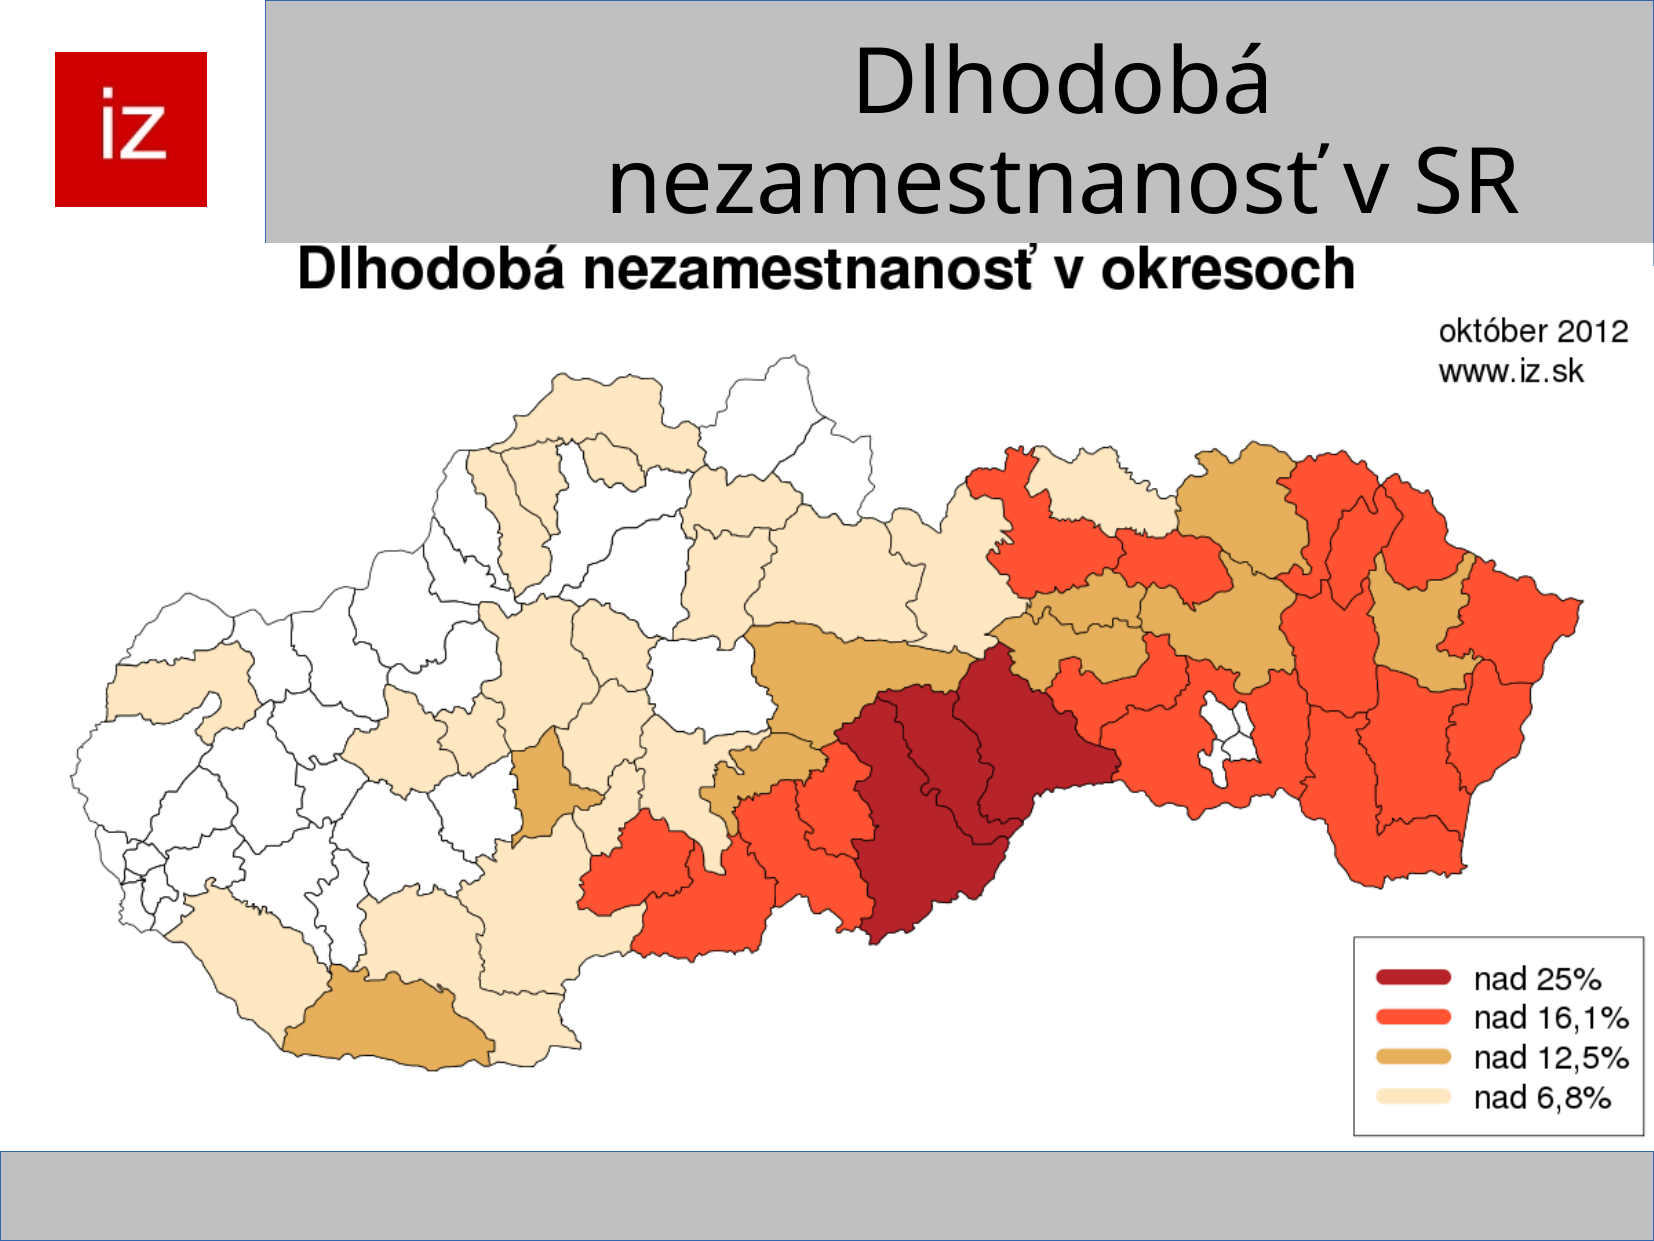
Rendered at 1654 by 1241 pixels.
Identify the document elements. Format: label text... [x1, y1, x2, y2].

picture [55, 52, 207, 207]
title Dlhodobá nezamestnanosť v SR [561, 29, 1565, 237]
picture [0, 243, 1654, 1146]
